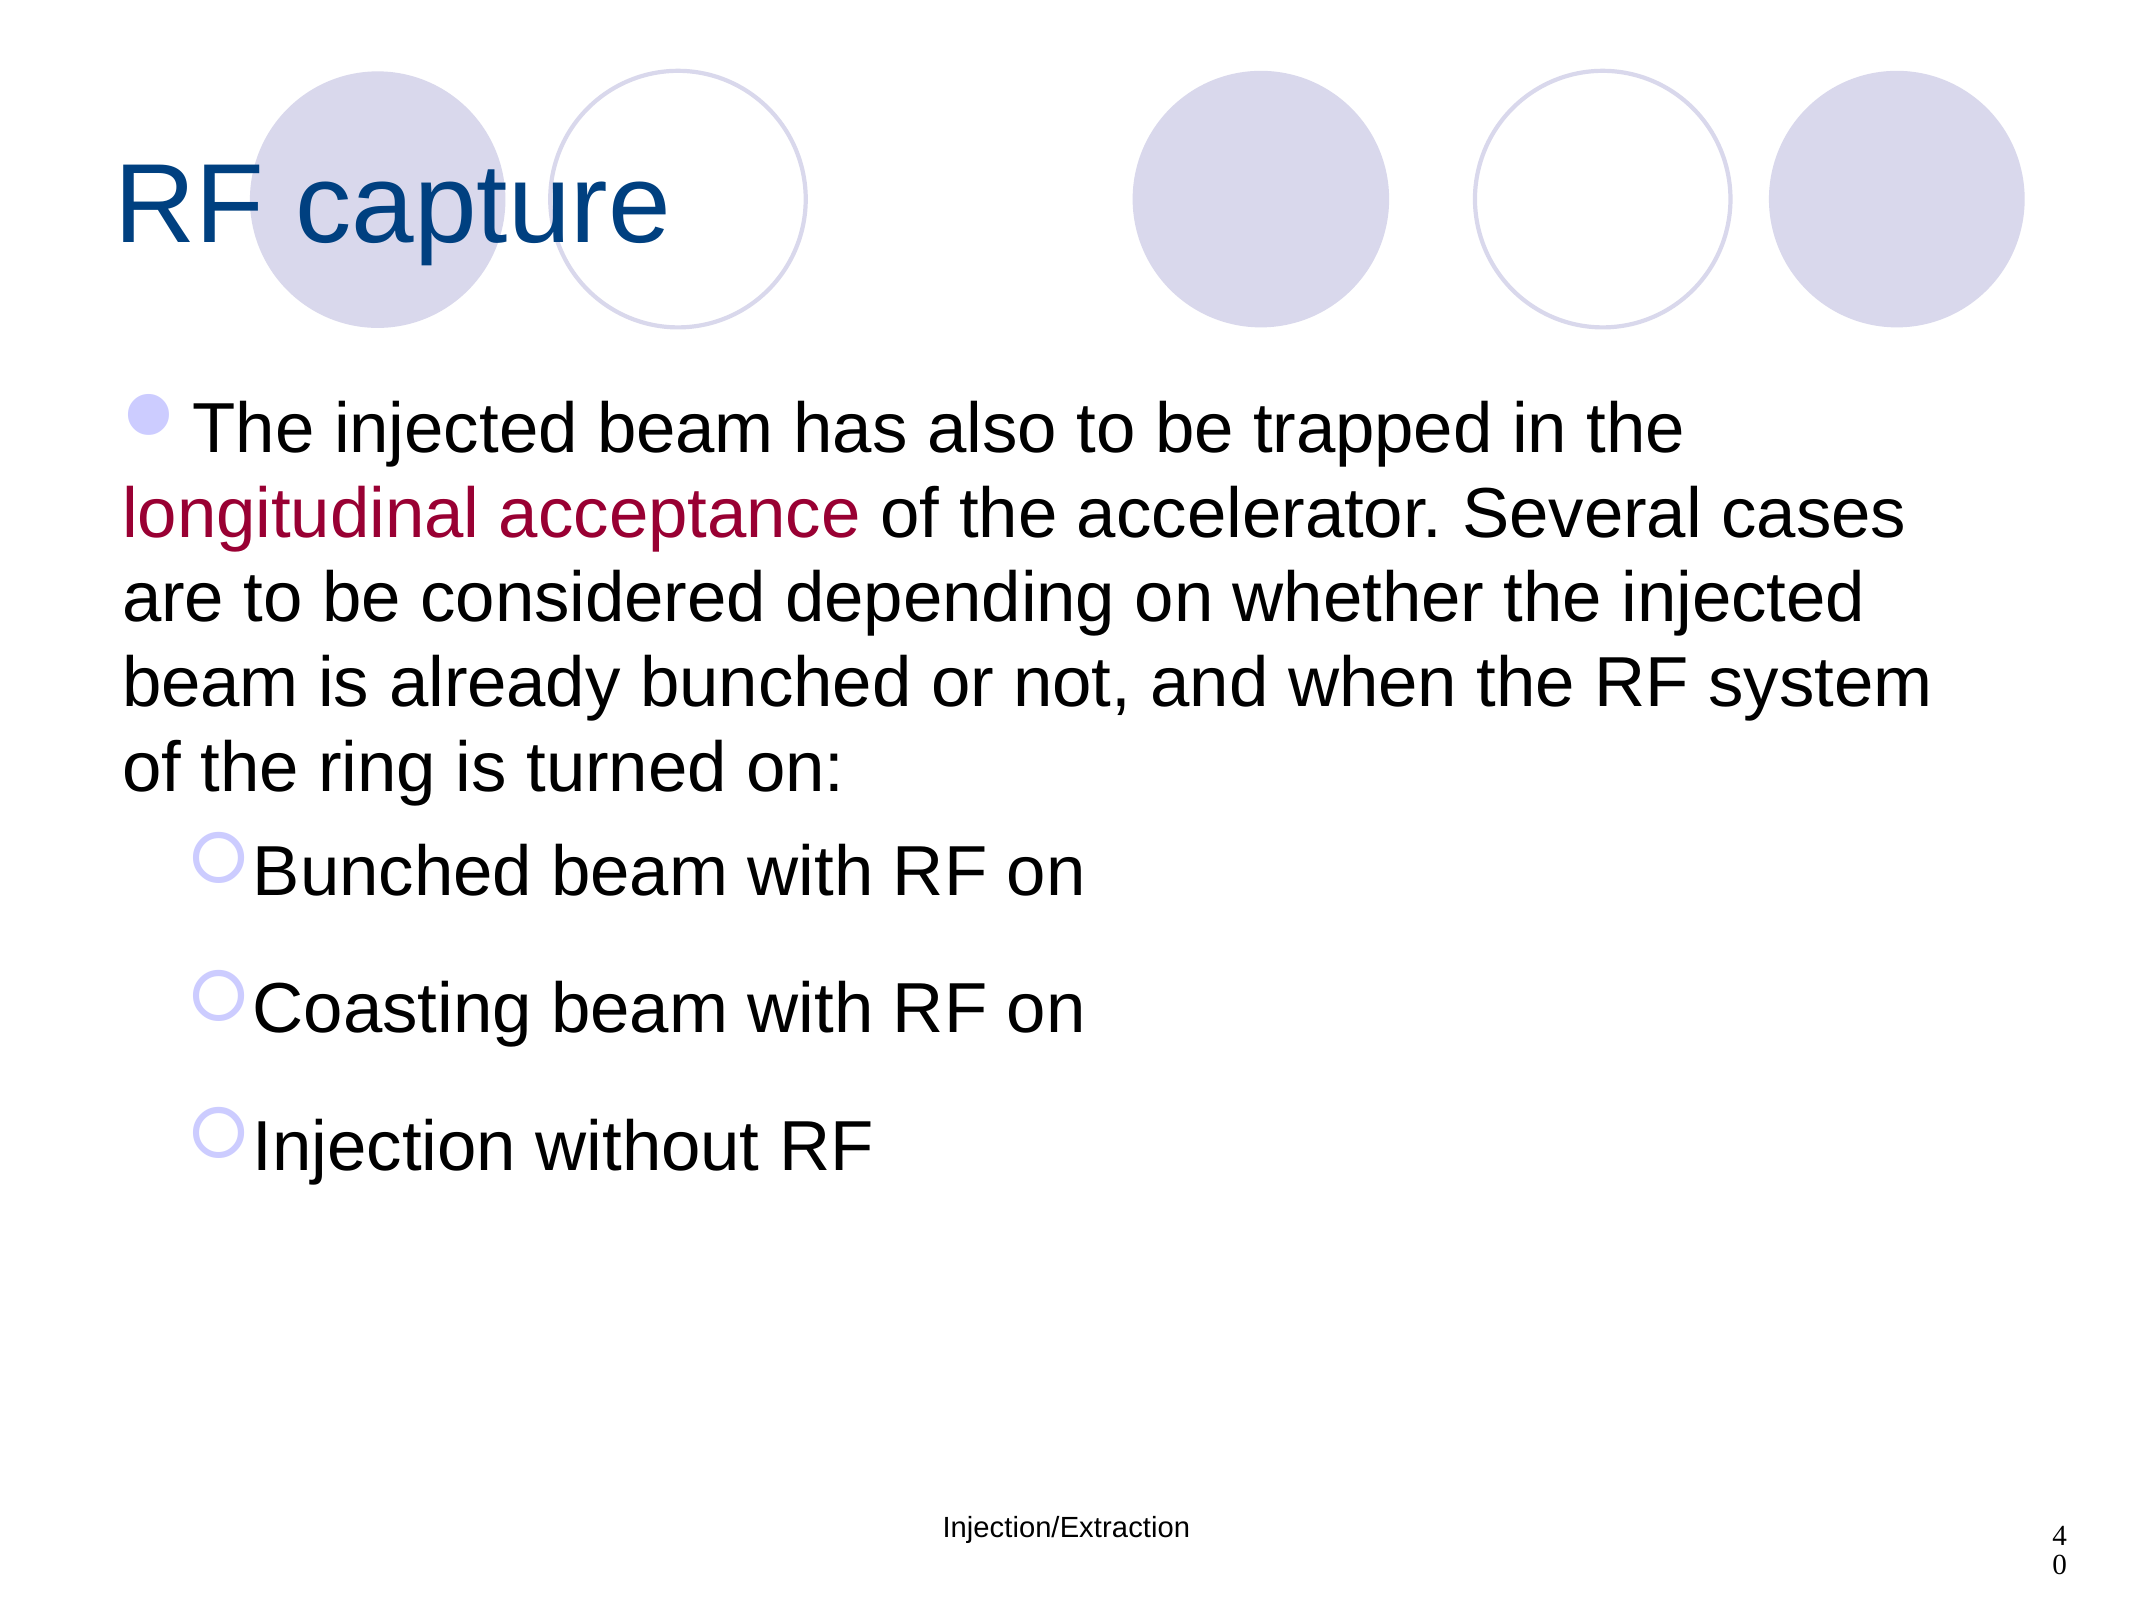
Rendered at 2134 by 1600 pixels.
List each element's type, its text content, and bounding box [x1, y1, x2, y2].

title RF capture [106, 21, 2028, 372]
list The injected beam has also to be trapped in the longitudinal acceptance of the accelerator. Several cases are to be considered depending on whether the injected beam is already bunched or not, and when the RF system of the ring is turned on: Bunched beam with RF on Coasting beam with RF on Injection without RF [106, 372, 2028, 1600]
